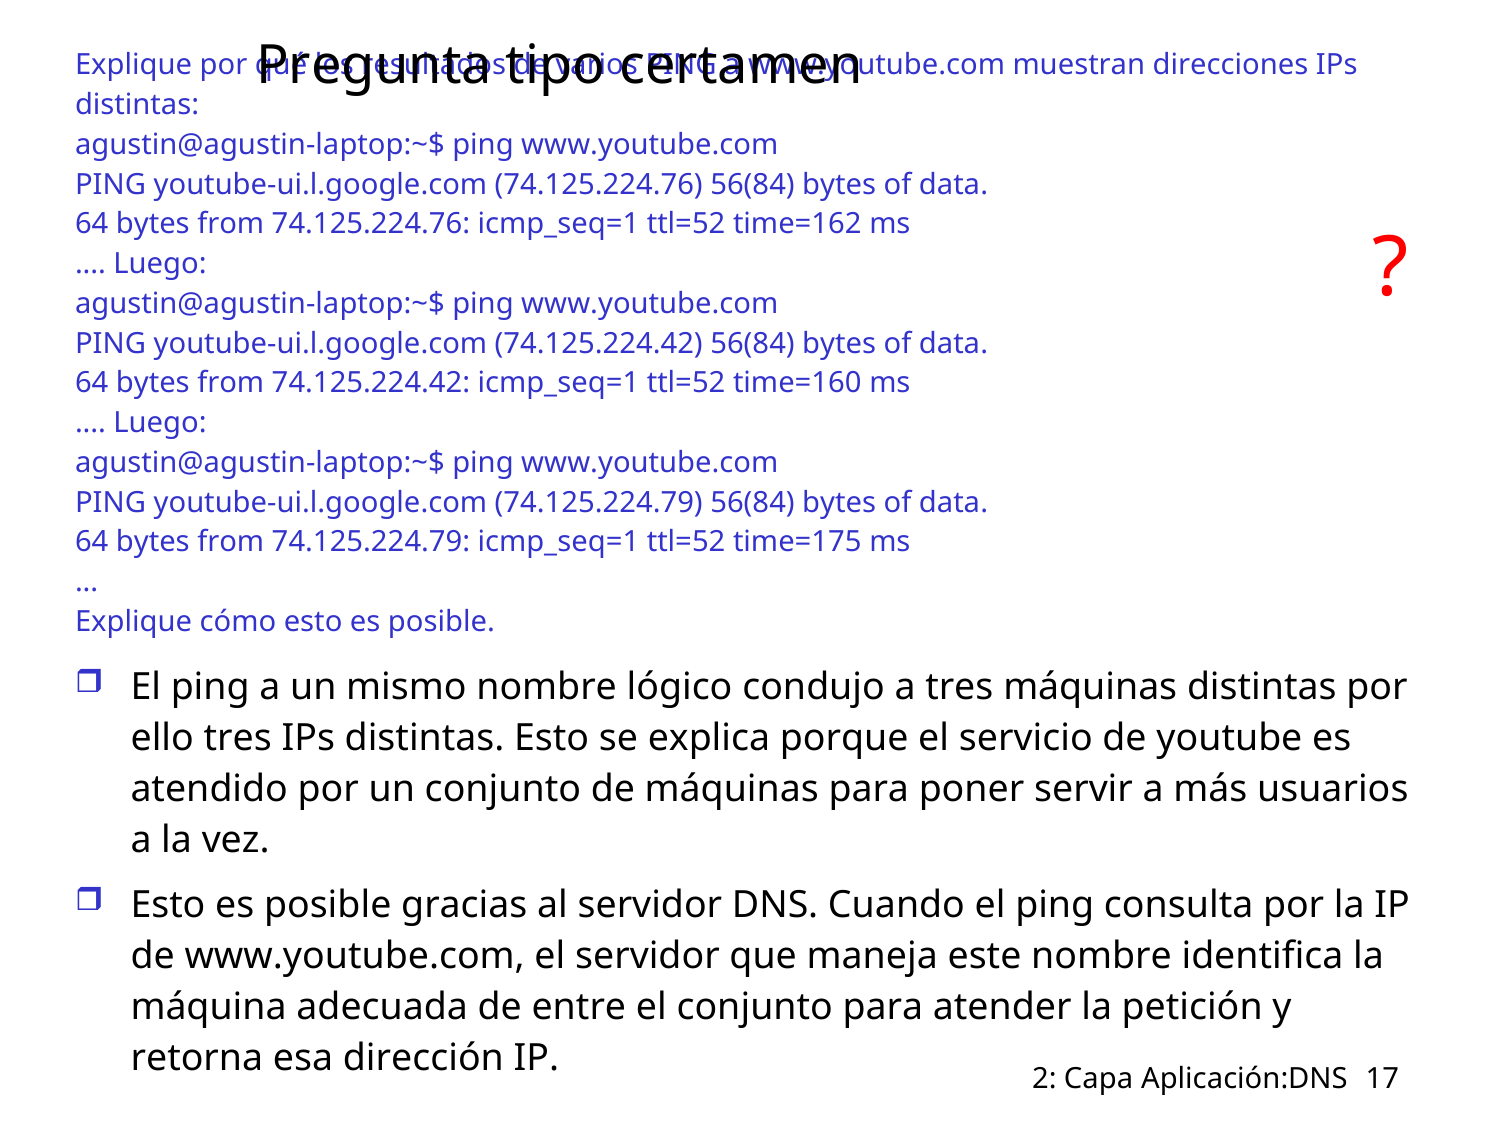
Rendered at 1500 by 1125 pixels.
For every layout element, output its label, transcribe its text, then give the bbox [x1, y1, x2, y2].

title Explique por qué los resultados de varios PING a www.youtube.com muestran direcciones IPs distintas: agustin@agustin-laptop:~$ ping www.youtube.com PING youtube-ui.l.google.com (74.125.224.76) 56(84) bytes of data. 64 bytes from 74.125.224.76: icmp_seq=1 ttl=52 time=162 ms .... Luego: agustin@agustin-laptop:~$ ping www.youtube.com PING youtube-ui.l.google.com (74.125.224.42) 56(84) bytes of data. 64 bytes from 74.125.224.42: icmp_seq=1 ttl=52 time=160 ms .... Luego: agustin@agustin-laptop:~$ ping www.youtube.com PING youtube-ui.l.google.com (74.125.224.79) 56(84) bytes of data. 64 bytes from 74.125.224.79: icmp_seq=1 ttl=52 time=175 ms ... Explique cómo esto es posible. [75, 113, 1426, 570]
text_box ? [1357, 205, 1434, 444]
list El ping a un mismo nombre lógico condujo a tres máquinas distintas por ello tres IPs distintas. Esto se explica porque el servicio de youtube es atendido por un conjunto de máquinas para poner servir a más usuarios a la vez. Esto es posible gracias al servidor DNS. Cuando el ping consulta por la IP de www.youtube.com, el servidor que maneja este nombre identifica la máquina adecuada de entre el conjunto para atender la petición y retorna esa dirección IP. [75, 659, 1426, 963]
text_box Pregunta tipo certamen [241, 21, 822, 102]
